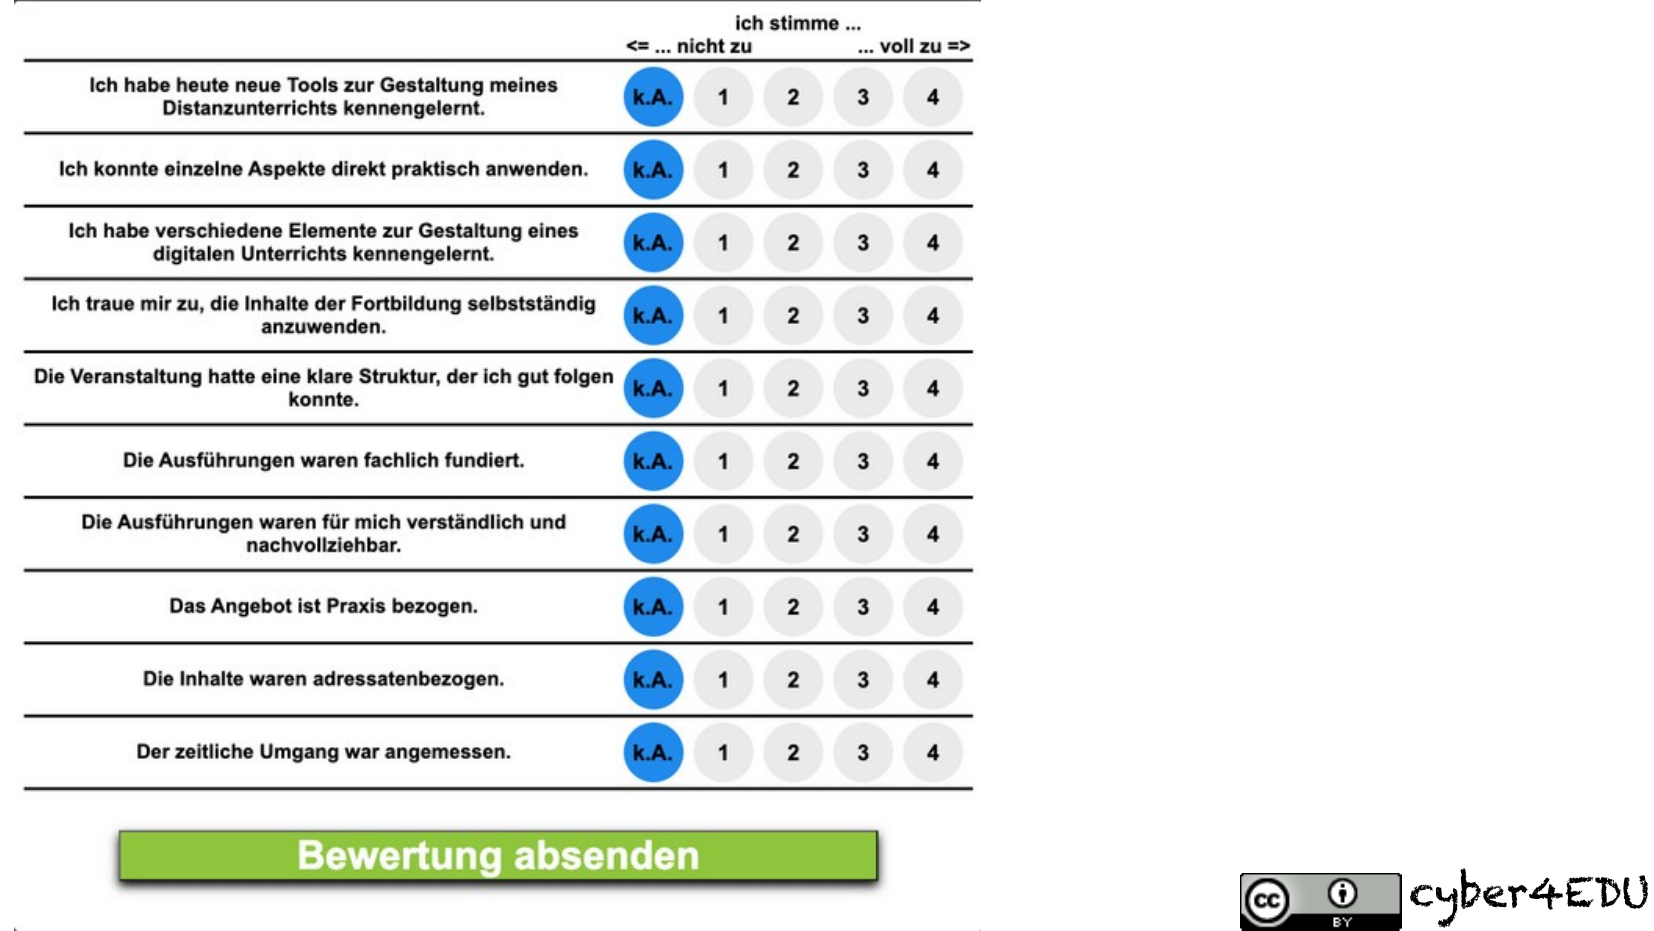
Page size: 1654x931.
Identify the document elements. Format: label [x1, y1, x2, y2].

picture [14, 0, 981, 931]
picture [1410, 868, 1648, 928]
picture [1240, 873, 1402, 931]
